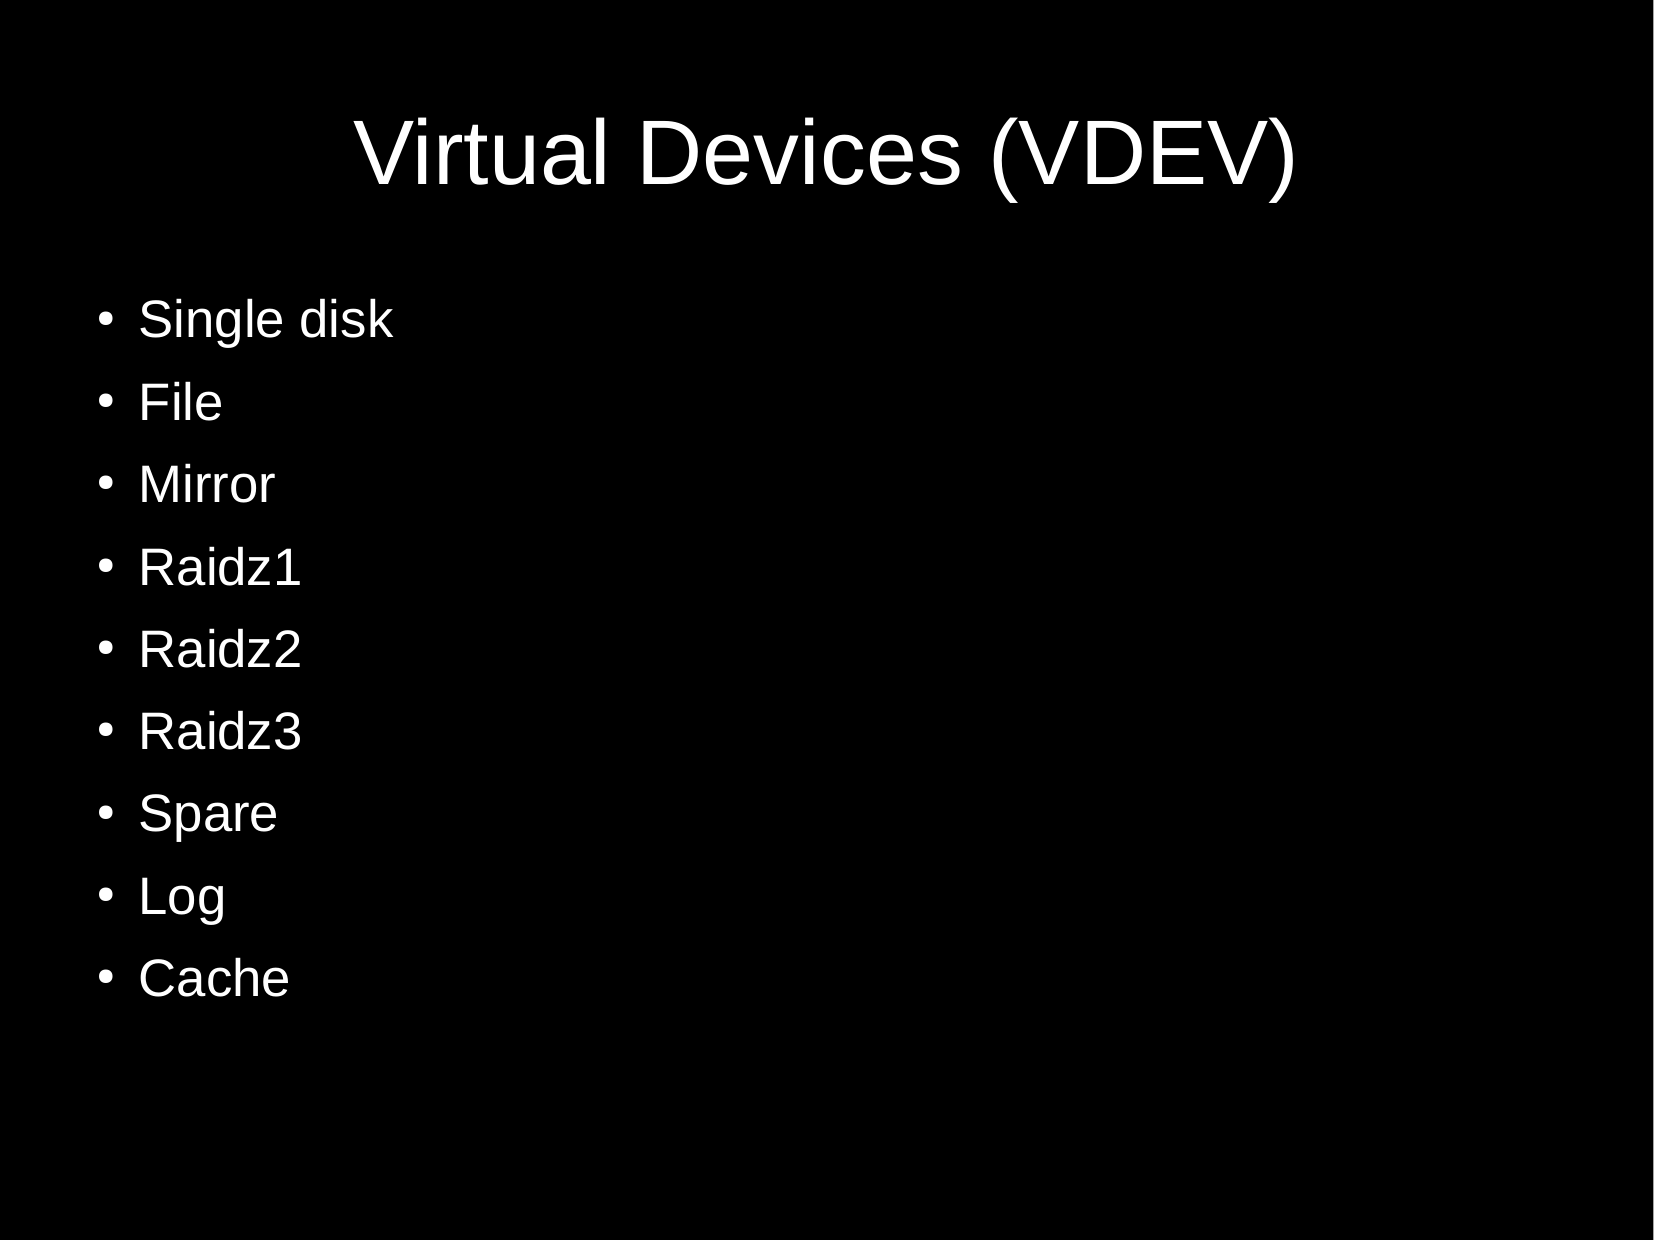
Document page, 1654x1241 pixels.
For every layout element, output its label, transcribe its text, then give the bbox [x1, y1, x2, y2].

list Single disk File Mirror Raidz1 Raidz2 Raidz3 Spare Log Cache [82, 290, 1571, 1010]
title Virtual Devices (VDEV) [82, 49, 1571, 257]
